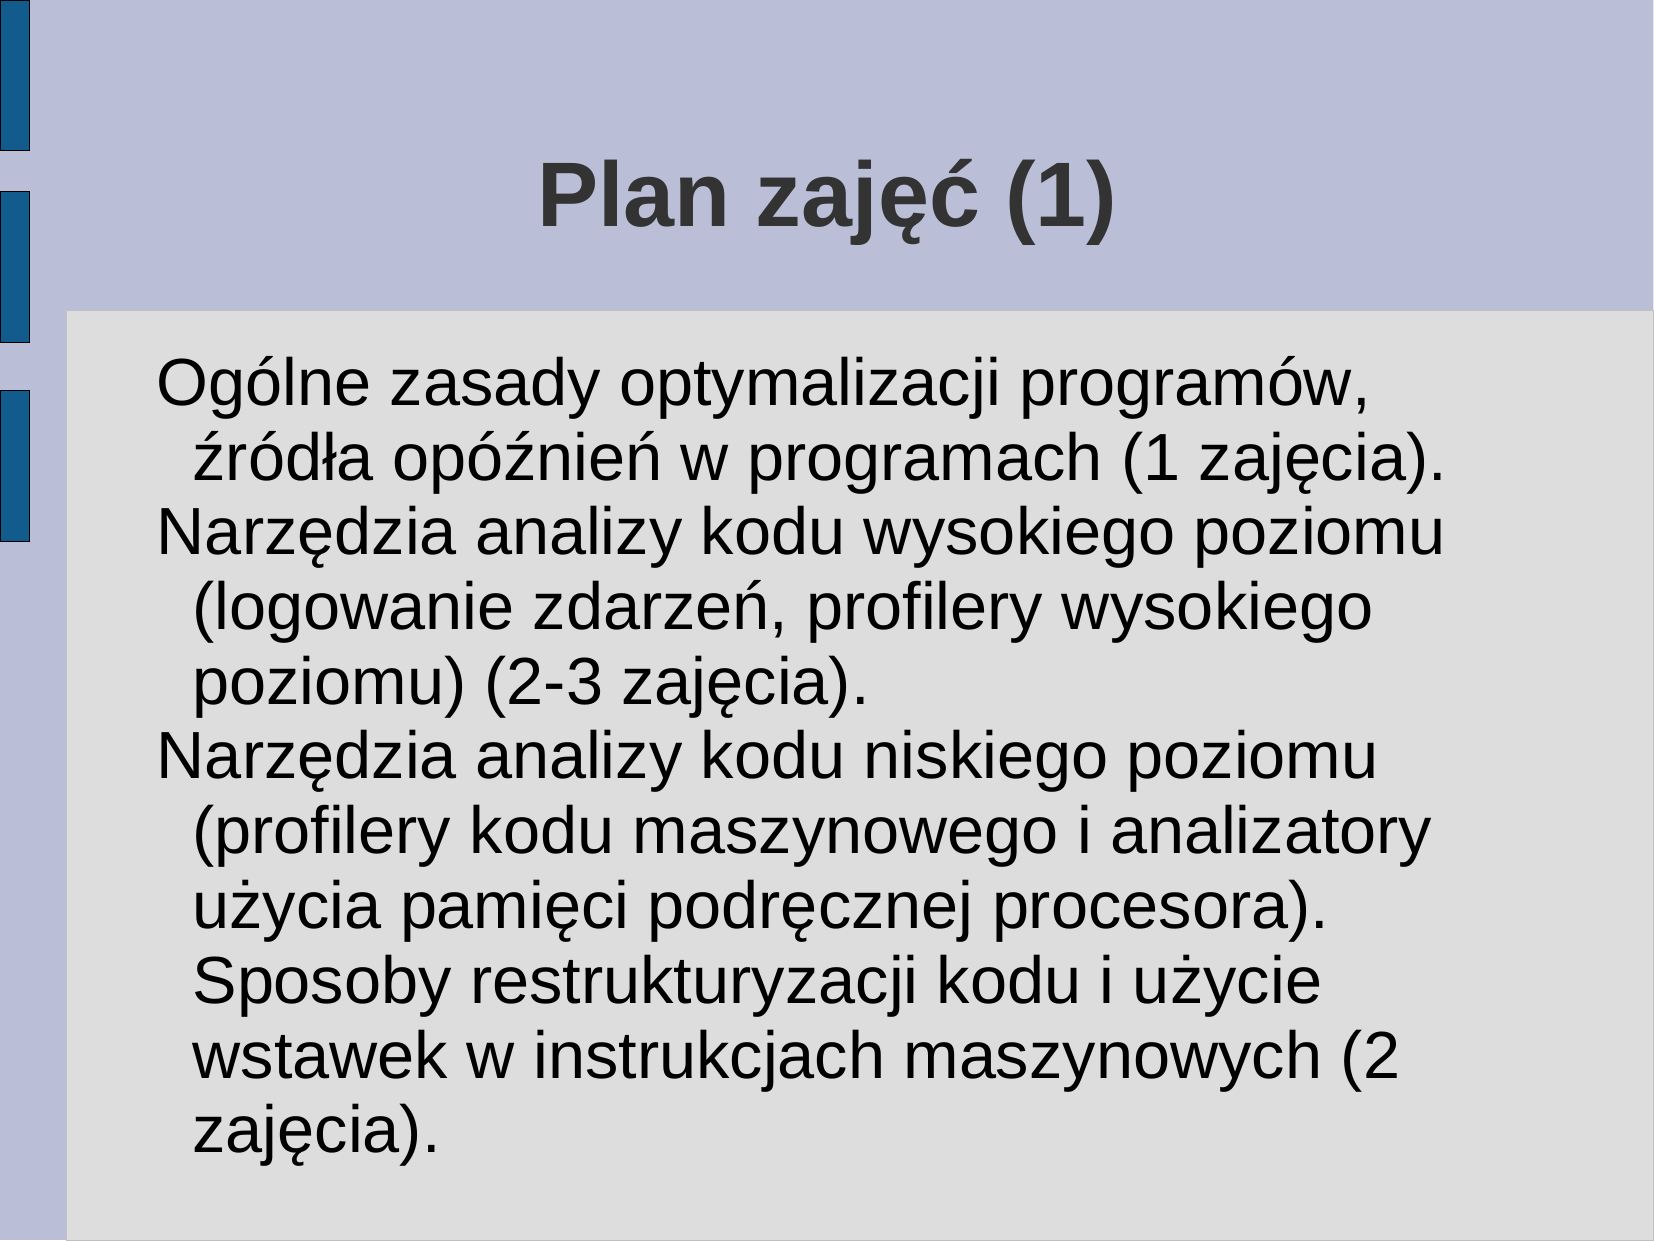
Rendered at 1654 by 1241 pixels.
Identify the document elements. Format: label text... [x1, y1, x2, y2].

title Plan zajęć (1) [121, 91, 1534, 299]
list Ogólne zasady optymalizacji programów, źródła opóźnień w programach (1 zajęcia). Narzędzia analizy kodu wysokiego poziomu (logowanie zdarzeń, profilery wysokiego poziomu) (2-3 zajęcia). Narzędzia analizy kodu niskiego poziomu (profilery kodu maszynowego i analizatory użycia pamięci podręcznej procesora). Sposoby restrukturyzacji kodu i użycie wstawek w instrukcjach maszynowych (2 zajęcia). [121, 344, 1534, 1178]
